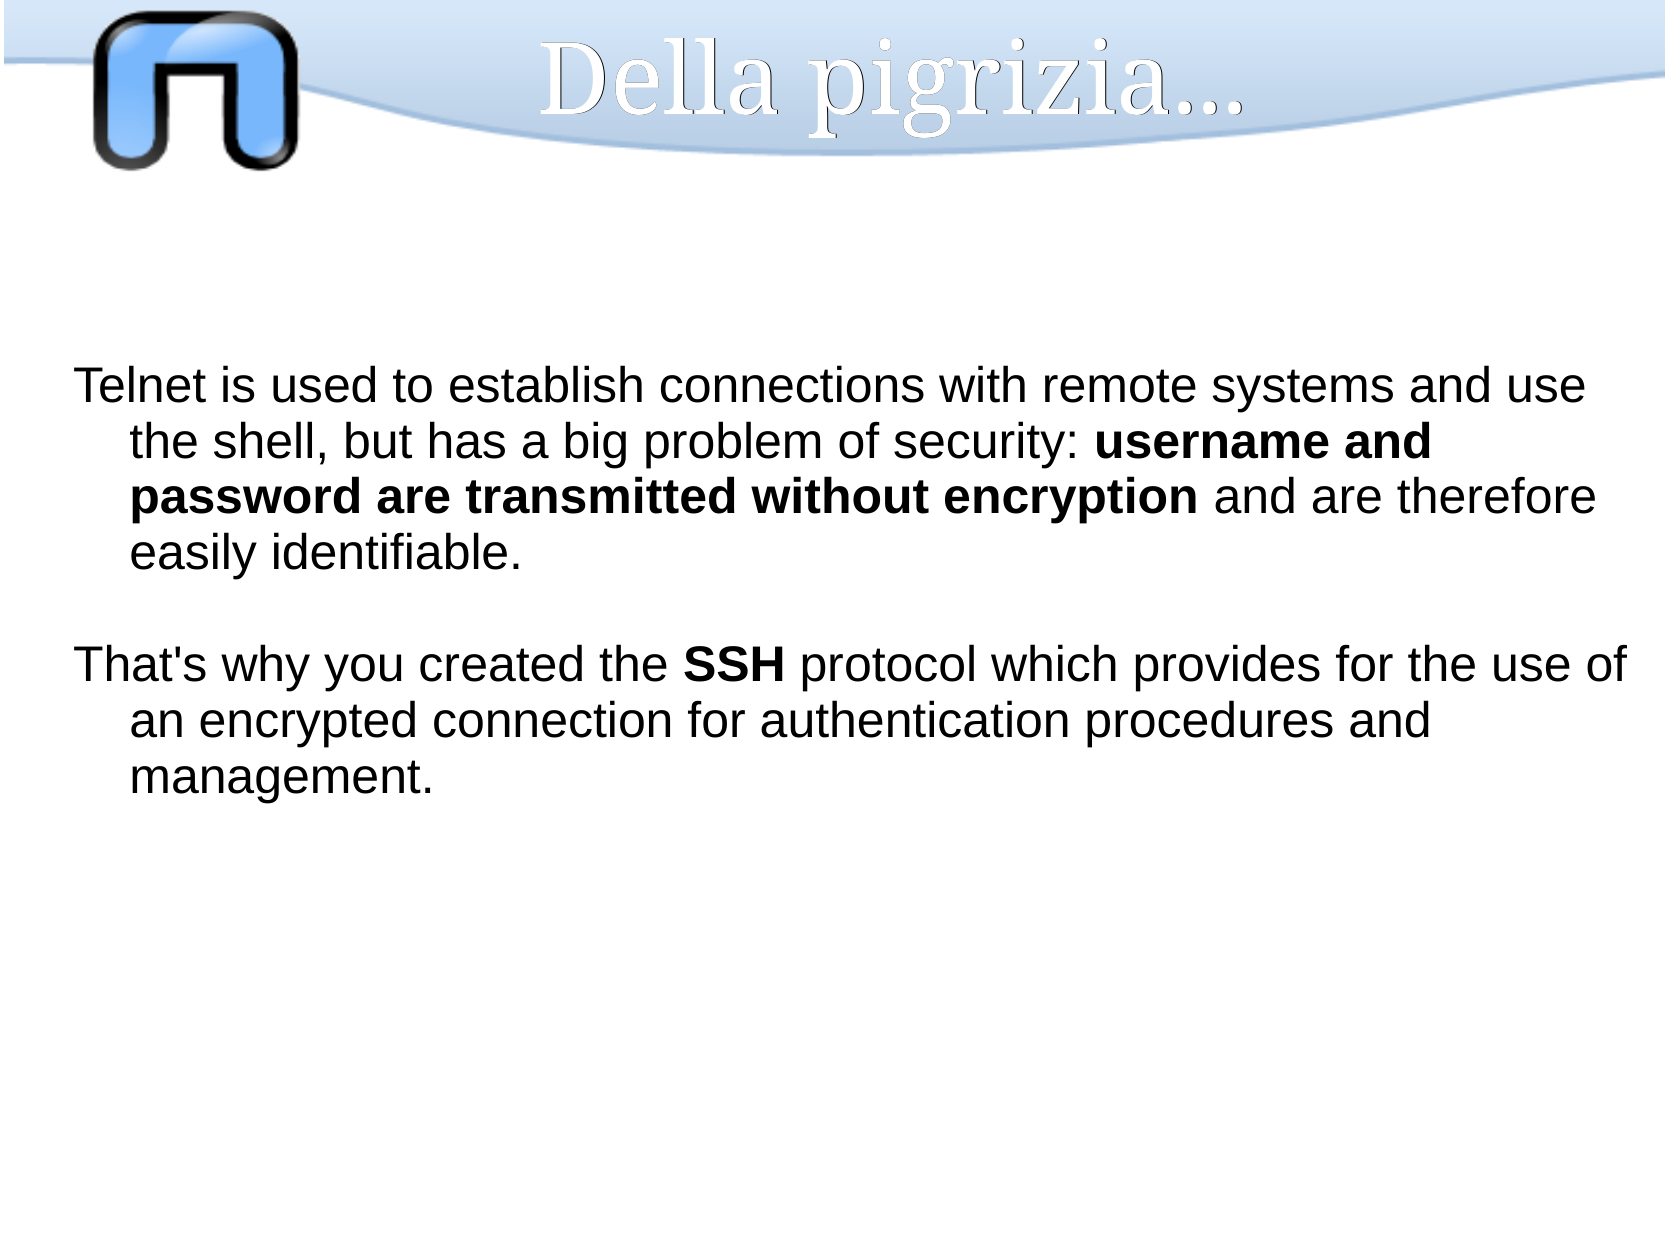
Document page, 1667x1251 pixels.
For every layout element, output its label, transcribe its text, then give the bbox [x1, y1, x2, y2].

picture [0, 0, 1667, 1251]
text_box Della pigrizia... [522, 0, 1576, 271]
list Telnet is used to establish connections with remote systems and use the shell, but has a big problem of security: username and password are transmitted without encryption and are therefore easily identifiable. That's why you created the SSH protocol which provides for the use of an encrypted connection for authentication procedures and management. [66, 350, 1636, 1194]
